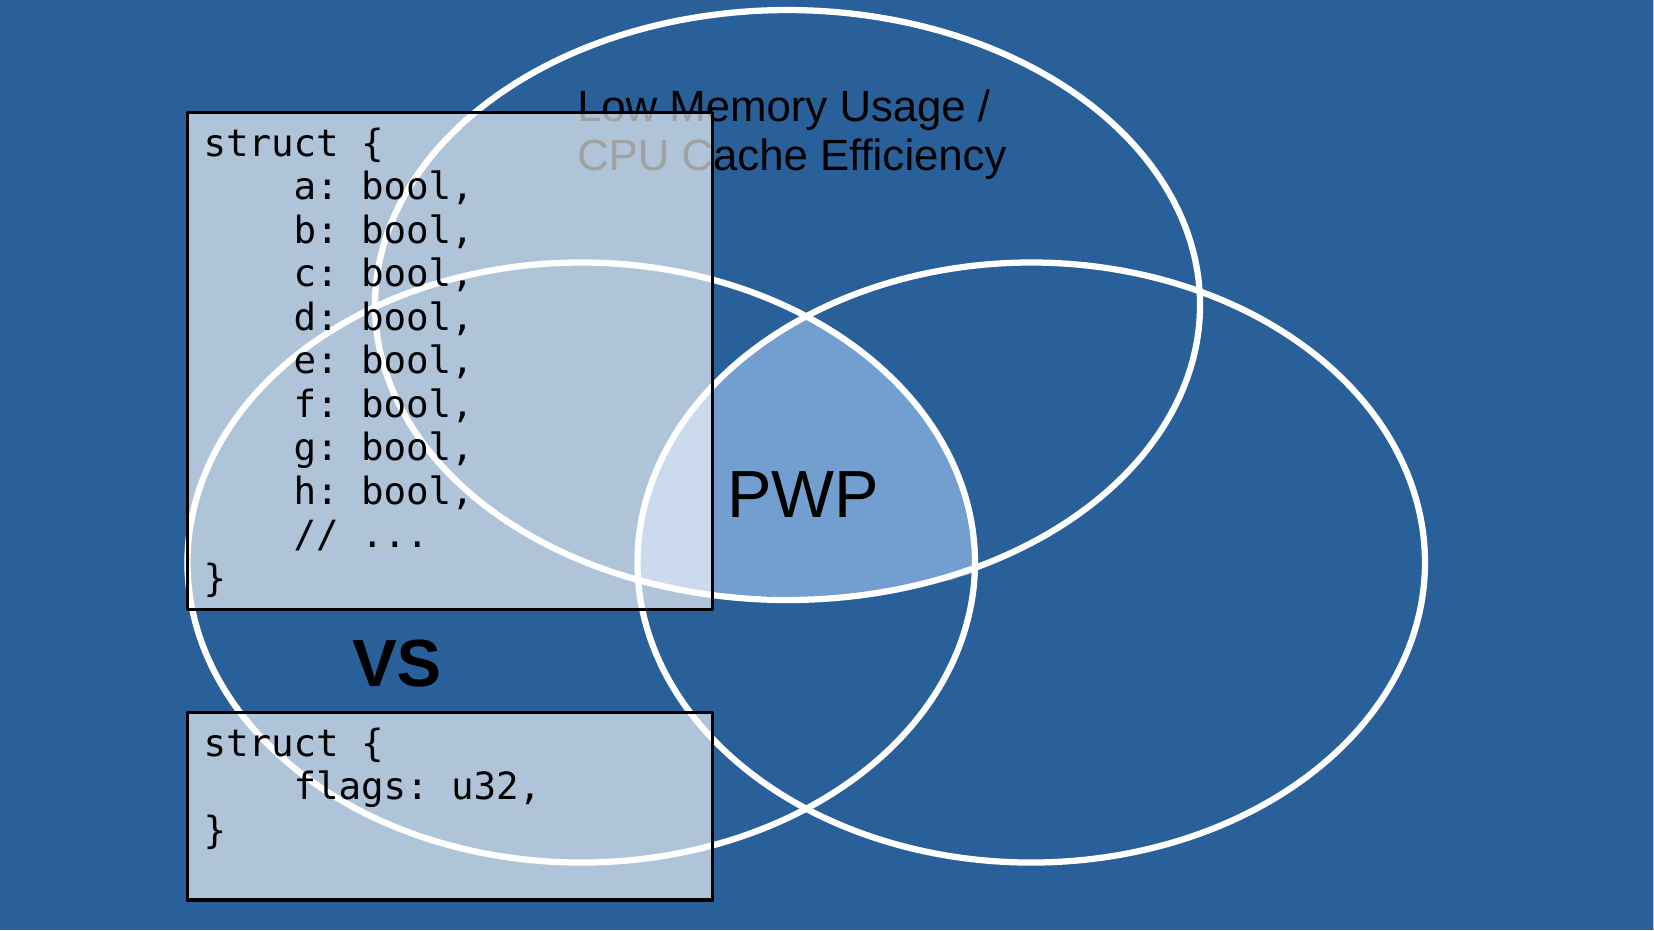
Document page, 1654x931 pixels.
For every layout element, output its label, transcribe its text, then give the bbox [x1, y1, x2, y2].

text_box Low Memory Usage / CPU Cache Efficiency [562, 75, 1051, 237]
text_box struct { flags: u32, } [187, 712, 713, 901]
text_box VS [337, 618, 488, 708]
text_box struct { a: bool, b: bool, c: bool, d: bool, e: bool, f: bool, g: bool, h: bool, // ... } [187, 112, 713, 610]
text_box [714, 321, 971, 585]
text_box PWP [714, 450, 901, 595]
